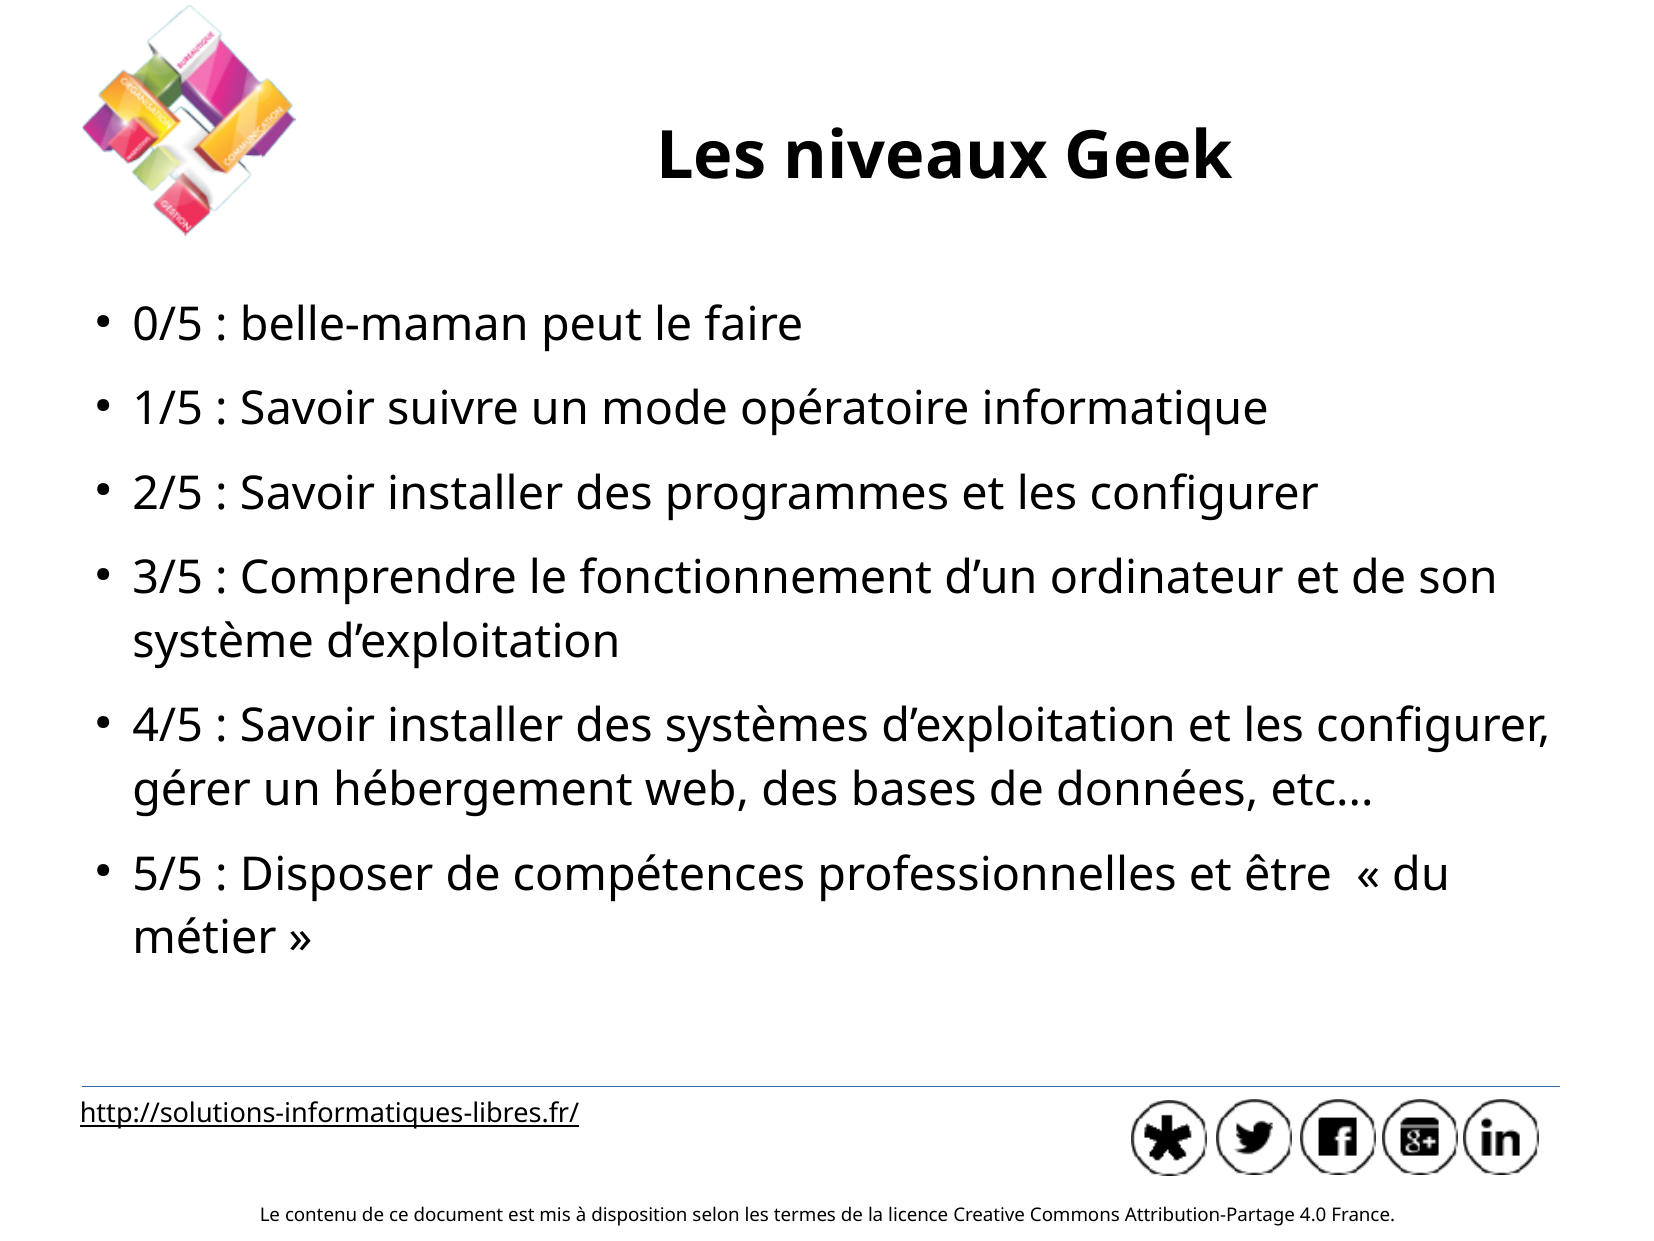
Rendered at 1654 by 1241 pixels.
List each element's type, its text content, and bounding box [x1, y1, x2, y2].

picture [1300, 1099, 1376, 1175]
picture [1463, 1099, 1539, 1175]
picture [1131, 1100, 1207, 1176]
list 0/5 : belle-maman peut le faire 1/5 : Savoir suivre un mode opératoire informatique 2/5 : Savoir installer des programmes et les configurer 3/5 : Comprendre le fonctionnement d’un ordinateur et de son système d’exploitation 4/5 : Savoir installer des systèmes d’exploitation et les configurer, gérer un hébergement web, des bases de données, etc... 5/5 : Disposer de compétences professionnelles et être « du métier » [82, 290, 1571, 1010]
picture [82, 5, 296, 236]
picture [1216, 1099, 1292, 1175]
title Les niveaux Geek [318, 49, 1571, 257]
picture [1382, 1099, 1458, 1175]
